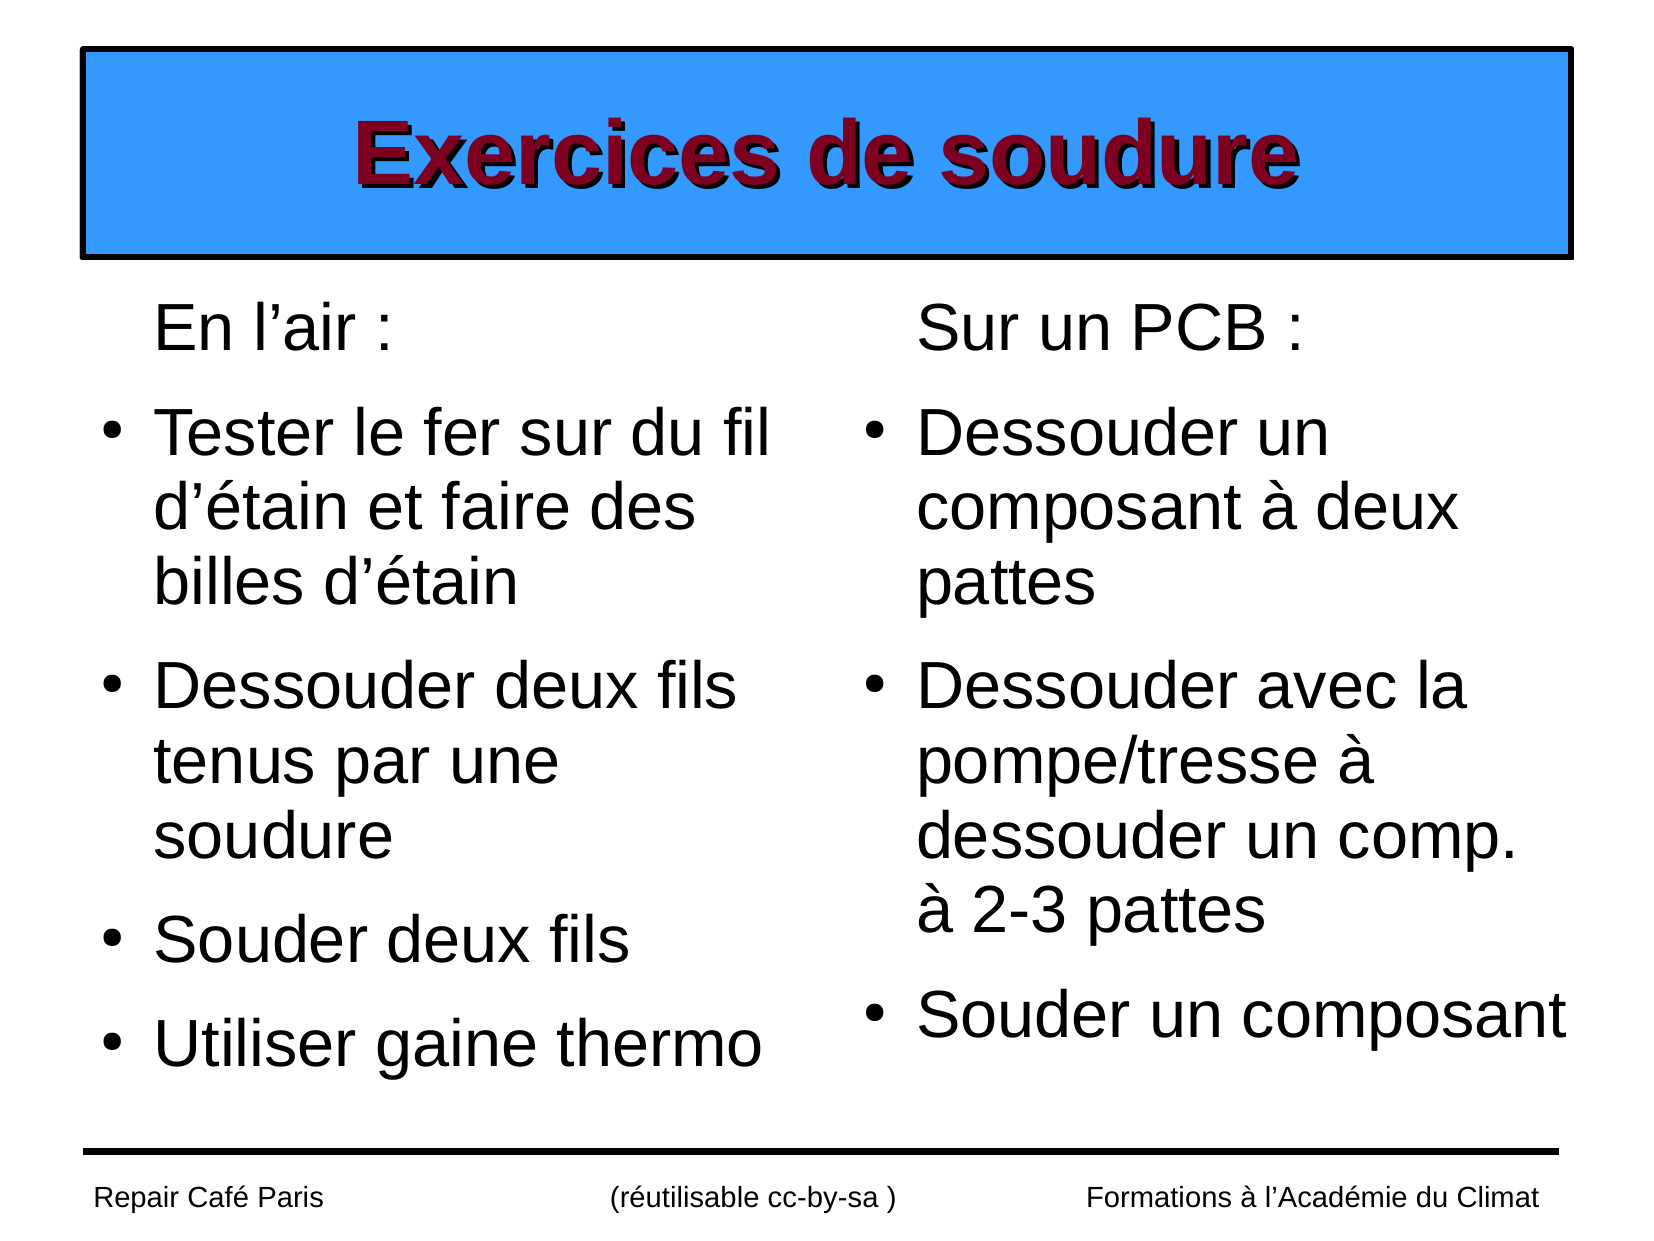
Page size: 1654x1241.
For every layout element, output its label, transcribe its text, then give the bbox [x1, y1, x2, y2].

title Exercices de soudure [82, 49, 1571, 257]
list Sur un PCB : Dessouder un composant à deux pattes Dessouder avec la pompe/tresse à dessouder un comp. à 2-3 pattes Souder un composant [845, 290, 1572, 1052]
list En l’air : Tester le fer sur du fil d’étain et faire des billes d’étain Dessouder deux fils tenus par une soudure Souder deux fils Utiliser gaine thermo [82, 290, 809, 1082]
